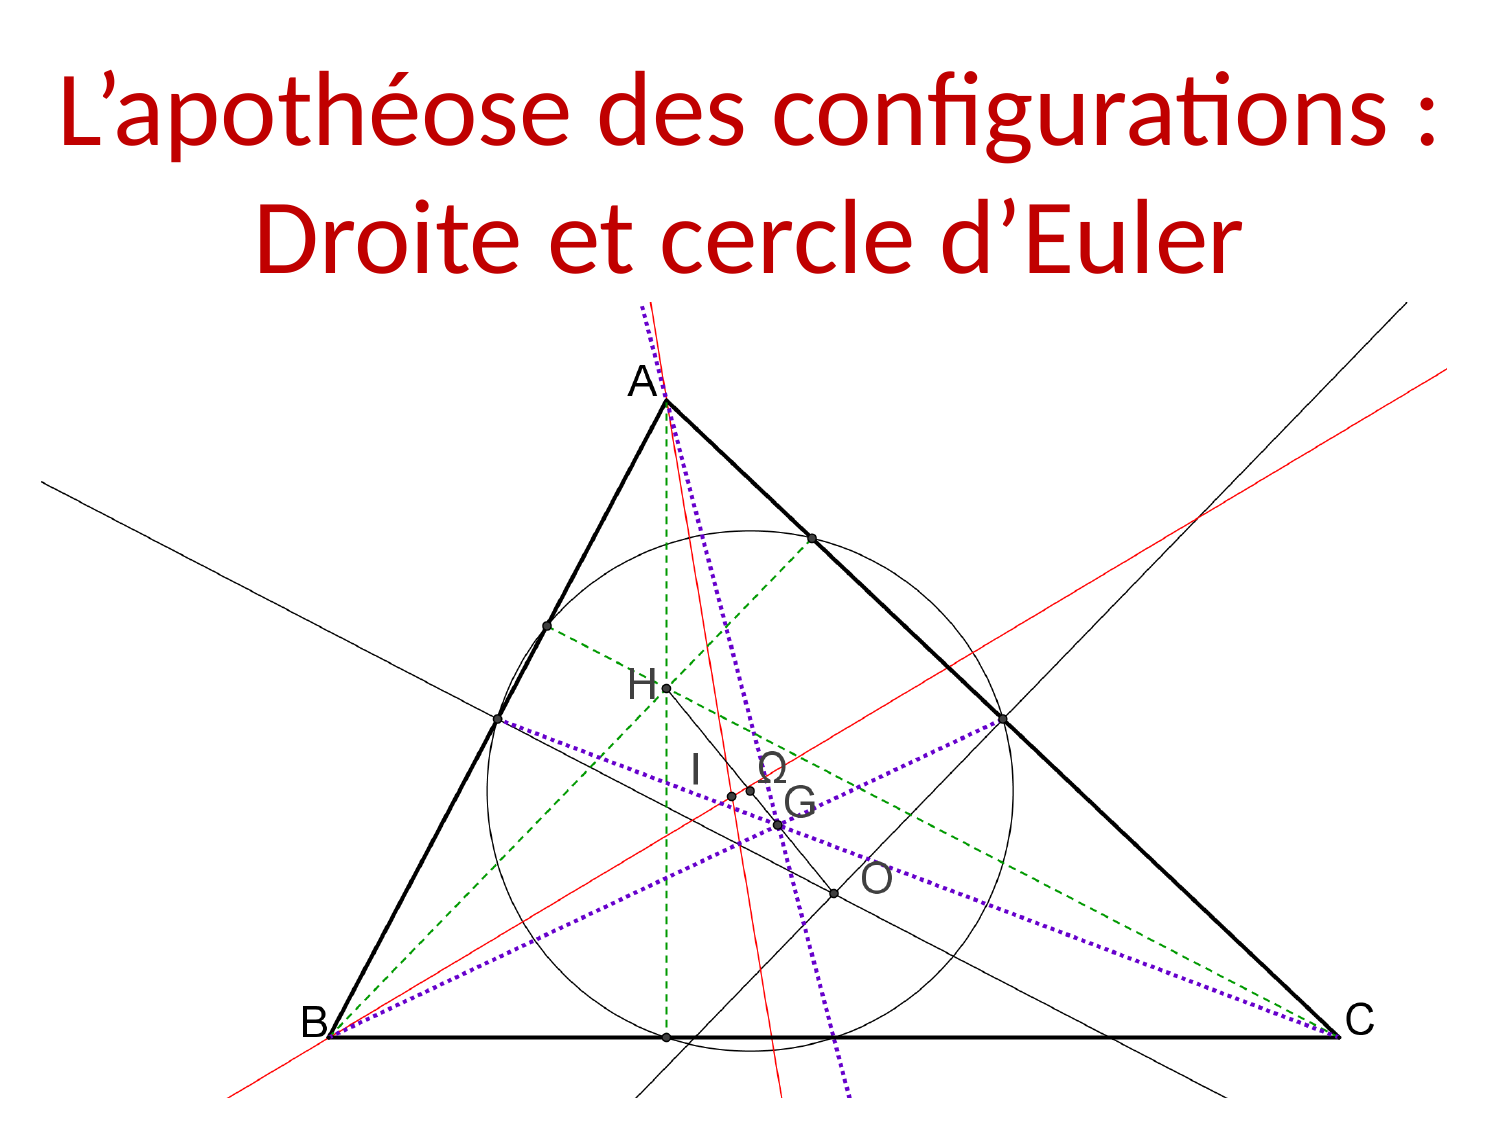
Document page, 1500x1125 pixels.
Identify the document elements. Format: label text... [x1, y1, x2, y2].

title L’apothéose des configurations : Droite et cercle d’Euler [0, 30, 1500, 303]
picture [41, 302, 1447, 1098]
